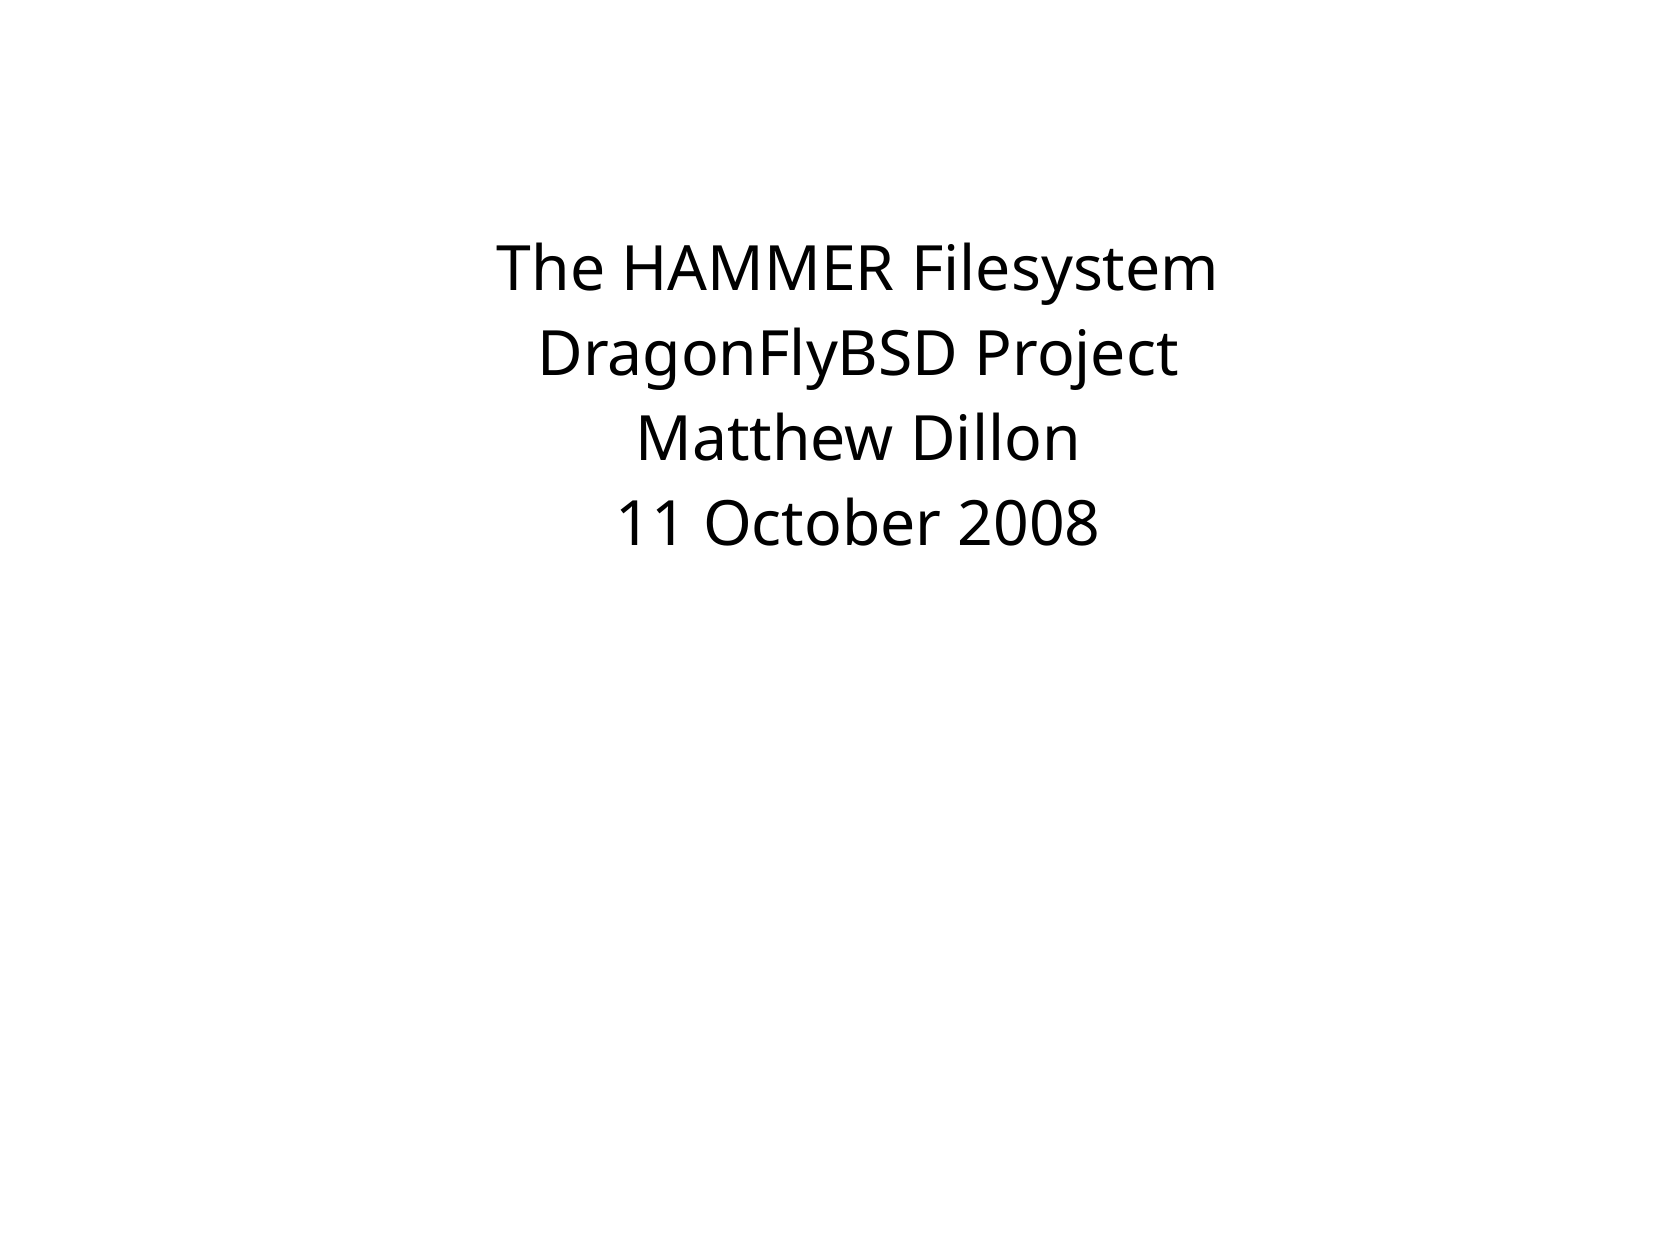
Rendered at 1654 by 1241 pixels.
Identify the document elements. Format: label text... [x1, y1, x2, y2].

text_box The HAMMER Filesystem DragonFlyBSD Project Matthew Dillon 11 October 2008 [503, 246, 1214, 542]
